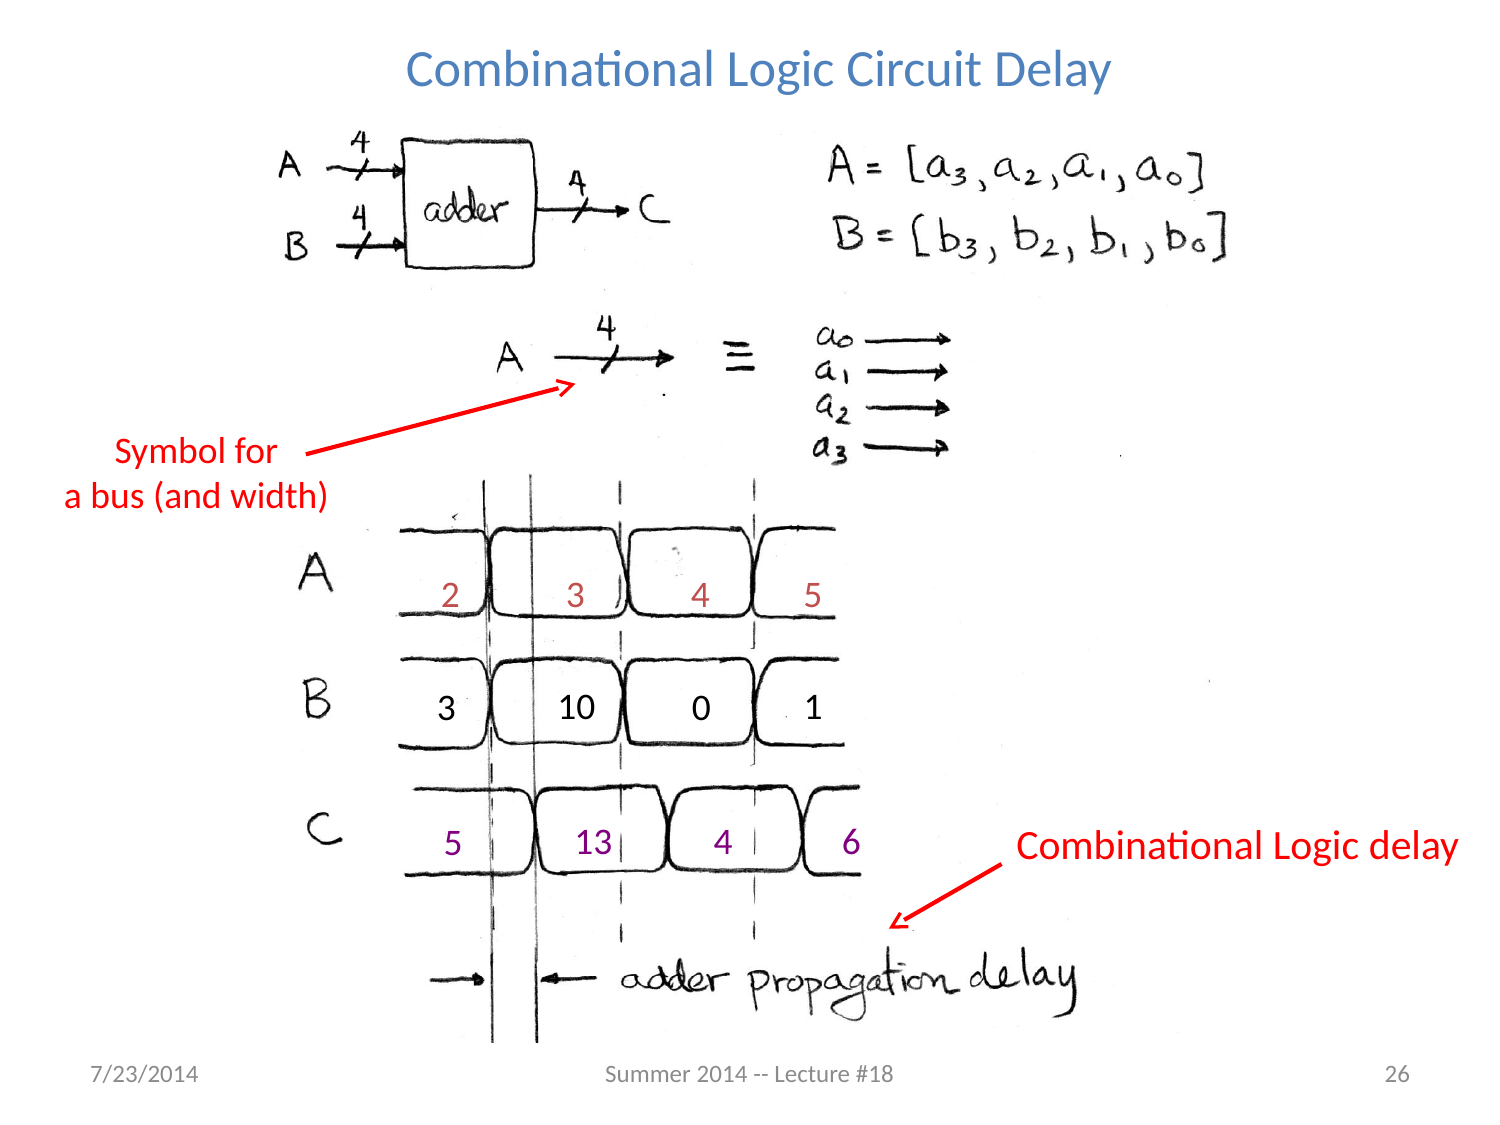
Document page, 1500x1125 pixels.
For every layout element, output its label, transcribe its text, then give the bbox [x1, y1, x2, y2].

text_box Combinational Logic delay [1001, 810, 1500, 875]
text_box 3 [422, 675, 471, 735]
text_box 13 [559, 809, 628, 870]
text_box 4 [676, 562, 725, 623]
text_box 1 [788, 674, 838, 735]
title Combinational Logic Circuit Delay [59, 26, 1460, 105]
text_box 5 [428, 810, 478, 870]
picture [275, 125, 1231, 1043]
text_box 2 [426, 562, 475, 623]
text_box 10 [542, 674, 611, 735]
text_box 6 [827, 809, 876, 870]
slide_number 7/23/2014 [75, 1042, 425, 1103]
text_box 0 [677, 675, 726, 735]
text_box 3 [551, 562, 600, 623]
text_box Symbol for a bus (and width) [49, 419, 344, 524]
footer Summer 2014 -- Lecture #18 [512, 1042, 988, 1103]
text_box 4 [698, 809, 748, 870]
slide_number <number> [1074, 1042, 1425, 1103]
text_box 5 [788, 562, 838, 623]
